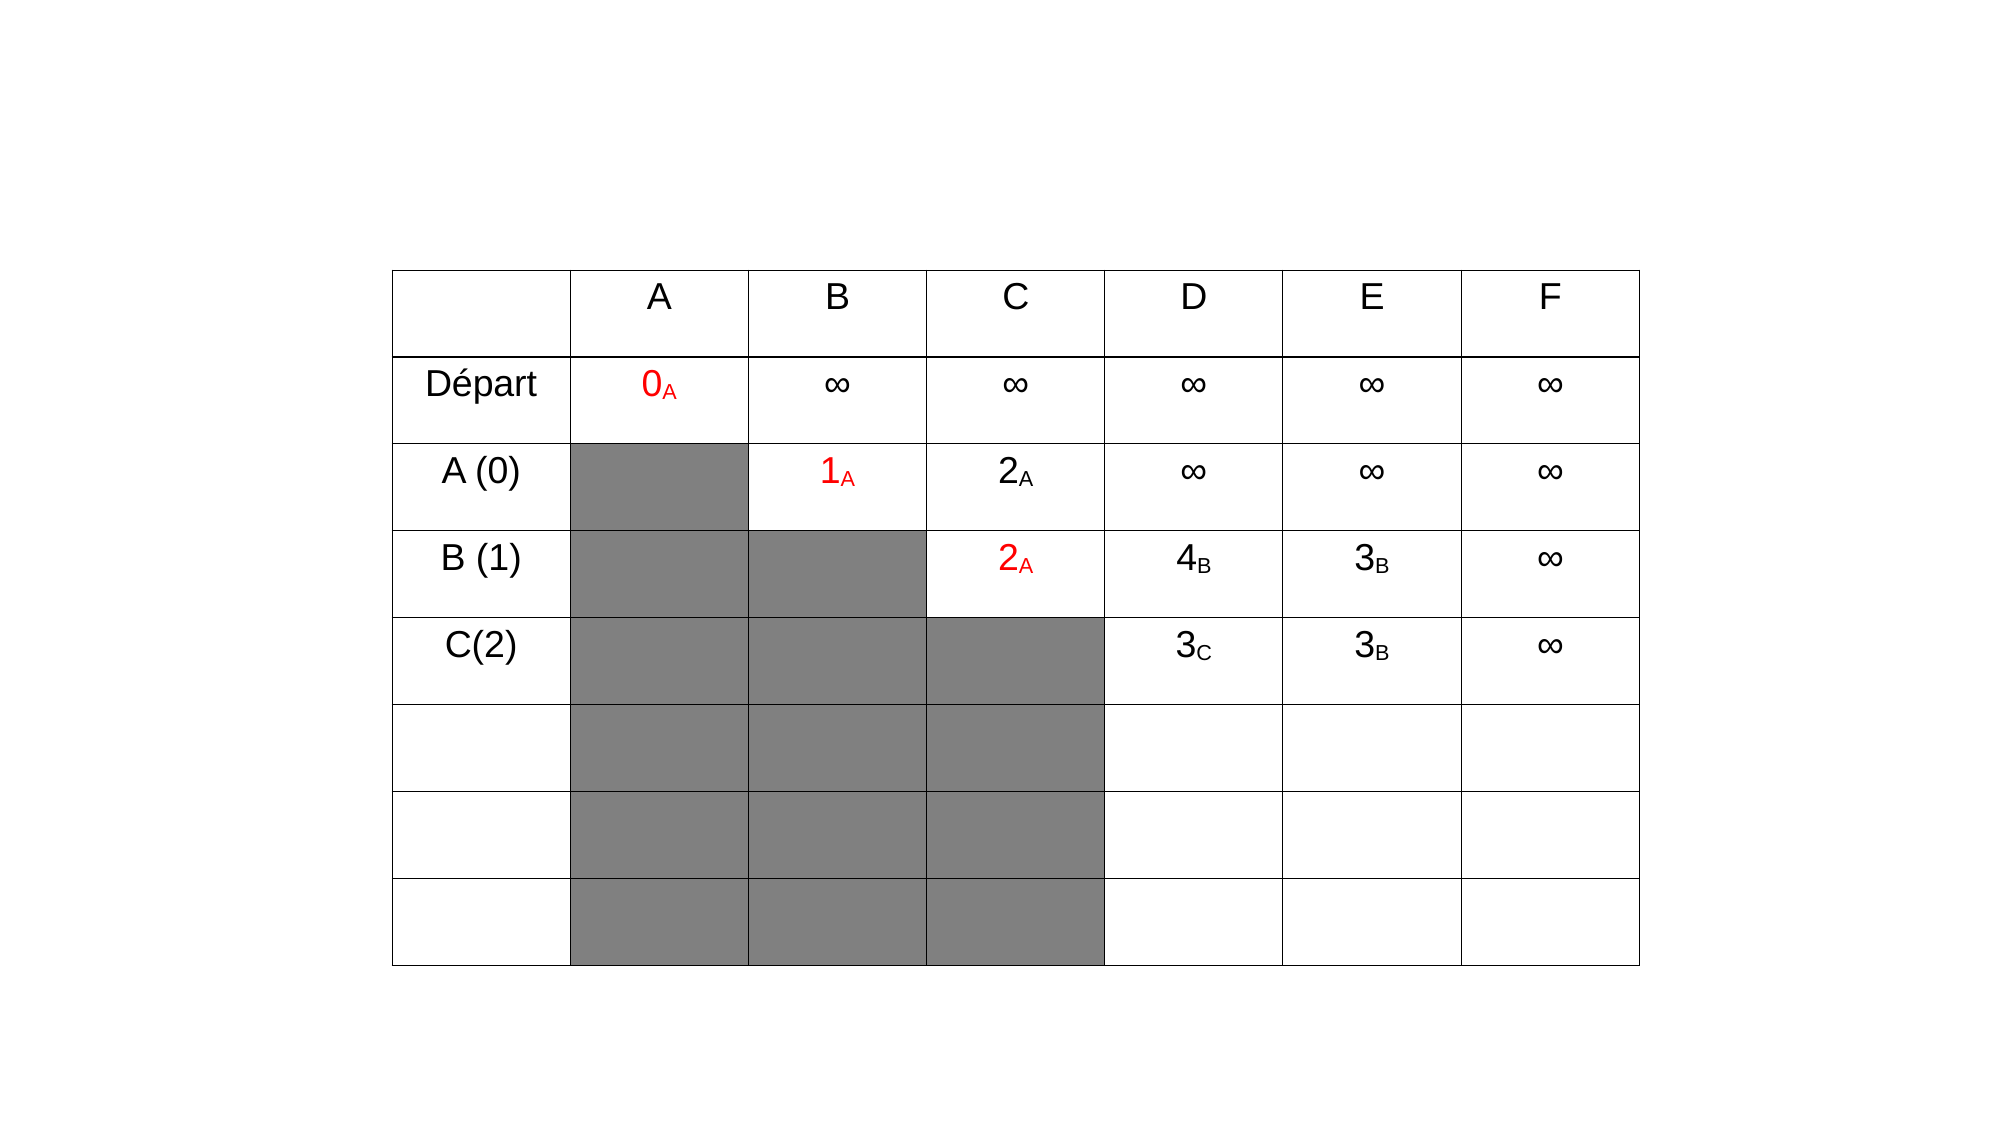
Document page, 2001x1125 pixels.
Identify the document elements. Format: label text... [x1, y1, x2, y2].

table_cell 1A [749, 444, 926, 530]
table_cell [1283, 792, 1461, 878]
table_cell ∞ [1462, 531, 1639, 617]
table_cell [1105, 879, 1282, 965]
table_cell [749, 531, 926, 617]
table_cell [927, 618, 1104, 704]
table_cell Départ [393, 358, 570, 443]
table_cell [1283, 705, 1461, 791]
table_header A [571, 271, 748, 356]
table_cell A (0) [393, 444, 570, 530]
table_header C [927, 271, 1104, 356]
table_cell [393, 705, 570, 791]
table_cell ∞ [749, 358, 926, 443]
table_header [393, 271, 570, 356]
table_cell ∞ [927, 358, 1104, 443]
table_cell [1105, 705, 1282, 791]
table_cell 0A [571, 358, 748, 443]
table_cell [1105, 792, 1282, 878]
table_cell [749, 618, 926, 704]
table_cell ∞ [1283, 358, 1461, 443]
table_cell [749, 792, 926, 878]
table_cell [571, 879, 748, 965]
table_cell ∞ [1462, 618, 1639, 704]
table_cell 4B [1105, 531, 1282, 617]
table_header B [749, 271, 926, 356]
table_cell [571, 618, 748, 704]
table_cell [393, 879, 570, 965]
table_header E [1283, 271, 1461, 356]
table_cell 3C [1105, 618, 1282, 704]
table_header F [1462, 271, 1639, 356]
table_cell [927, 705, 1104, 791]
table_cell ∞ [1105, 358, 1282, 443]
table_cell [1462, 792, 1639, 878]
table_cell [749, 705, 926, 791]
table_cell [571, 792, 748, 878]
table_cell ∞ [1462, 358, 1639, 443]
table_cell [571, 444, 748, 530]
table_cell ∞ [1105, 444, 1282, 530]
table_cell [1462, 705, 1639, 791]
table_cell 2A [927, 444, 1104, 530]
table_cell C(2) [393, 618, 570, 704]
table_cell ∞ [1283, 444, 1461, 530]
table_cell B (1) [393, 531, 570, 617]
table_cell [1283, 879, 1461, 965]
table_cell [571, 705, 748, 791]
table_cell 3B [1283, 618, 1461, 704]
table_cell [571, 531, 748, 617]
table_cell [749, 879, 926, 965]
table_header D [1105, 271, 1282, 356]
table_cell ∞ [1462, 444, 1639, 530]
table_cell [927, 792, 1104, 878]
table_cell [927, 879, 1104, 965]
table_cell 2A [927, 531, 1104, 617]
table_cell [393, 792, 570, 878]
table_cell 3B [1283, 531, 1461, 617]
table_cell [1462, 879, 1639, 965]
